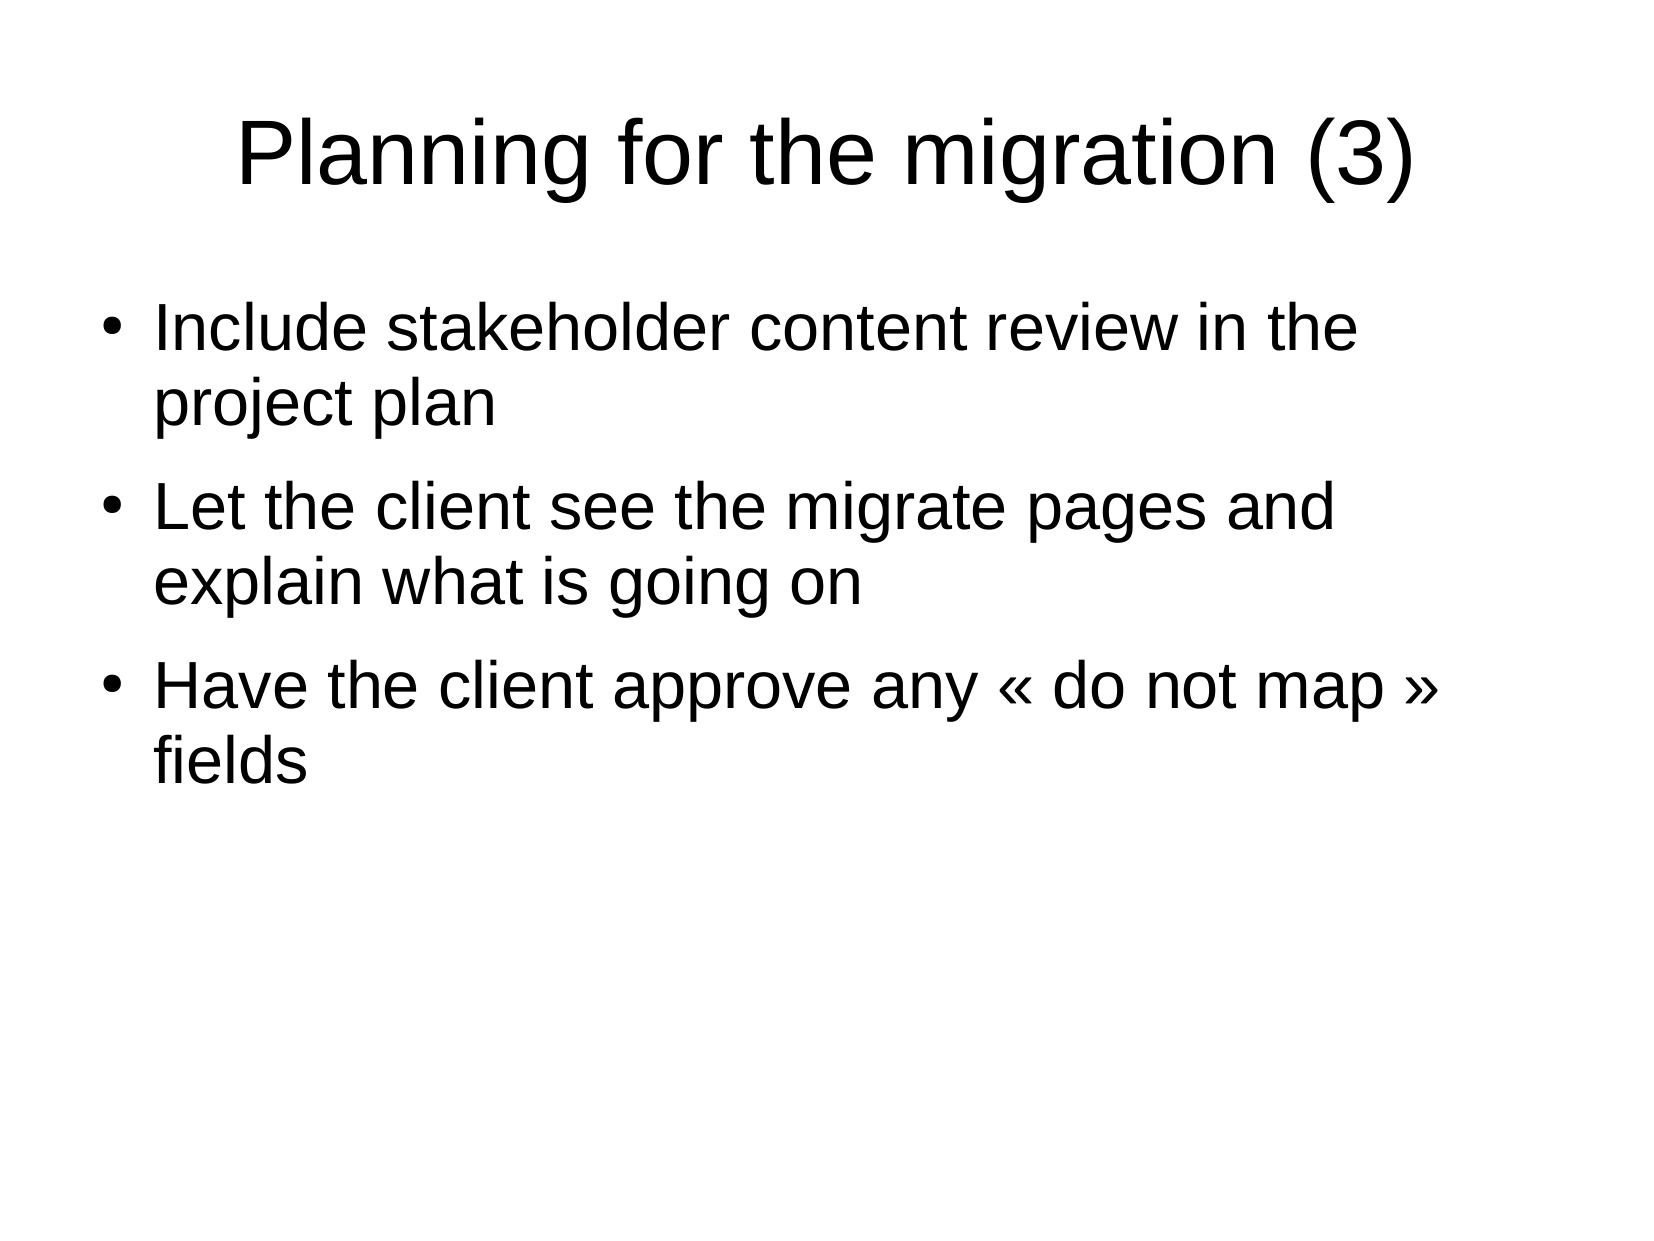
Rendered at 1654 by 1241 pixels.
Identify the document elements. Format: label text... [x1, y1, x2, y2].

title Planning for the migration (3) [82, 49, 1571, 257]
list Include stakeholder content review in the project plan Let the client see the migrate pages and explain what is going on Have the client approve any « do not map » fields [82, 290, 1538, 1010]
